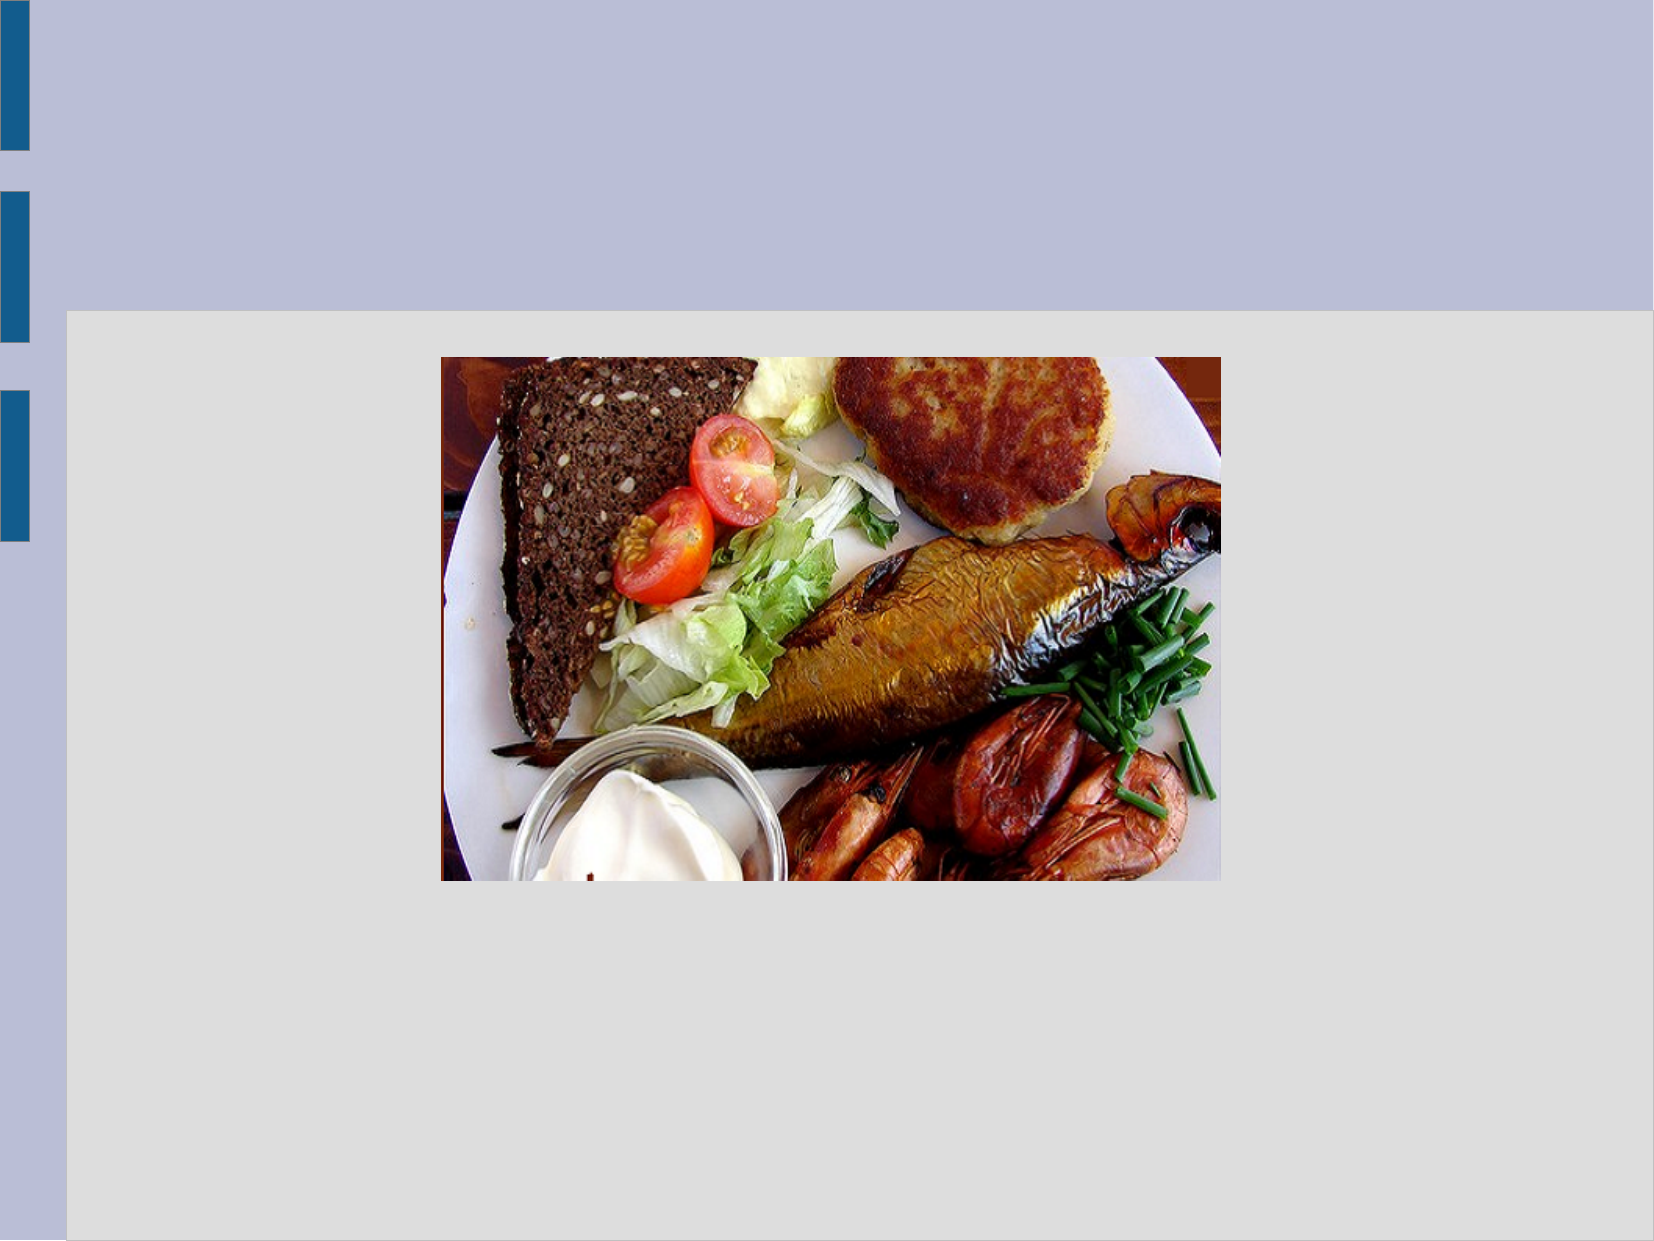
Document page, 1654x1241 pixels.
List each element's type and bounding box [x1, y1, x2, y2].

picture [441, 357, 1221, 883]
